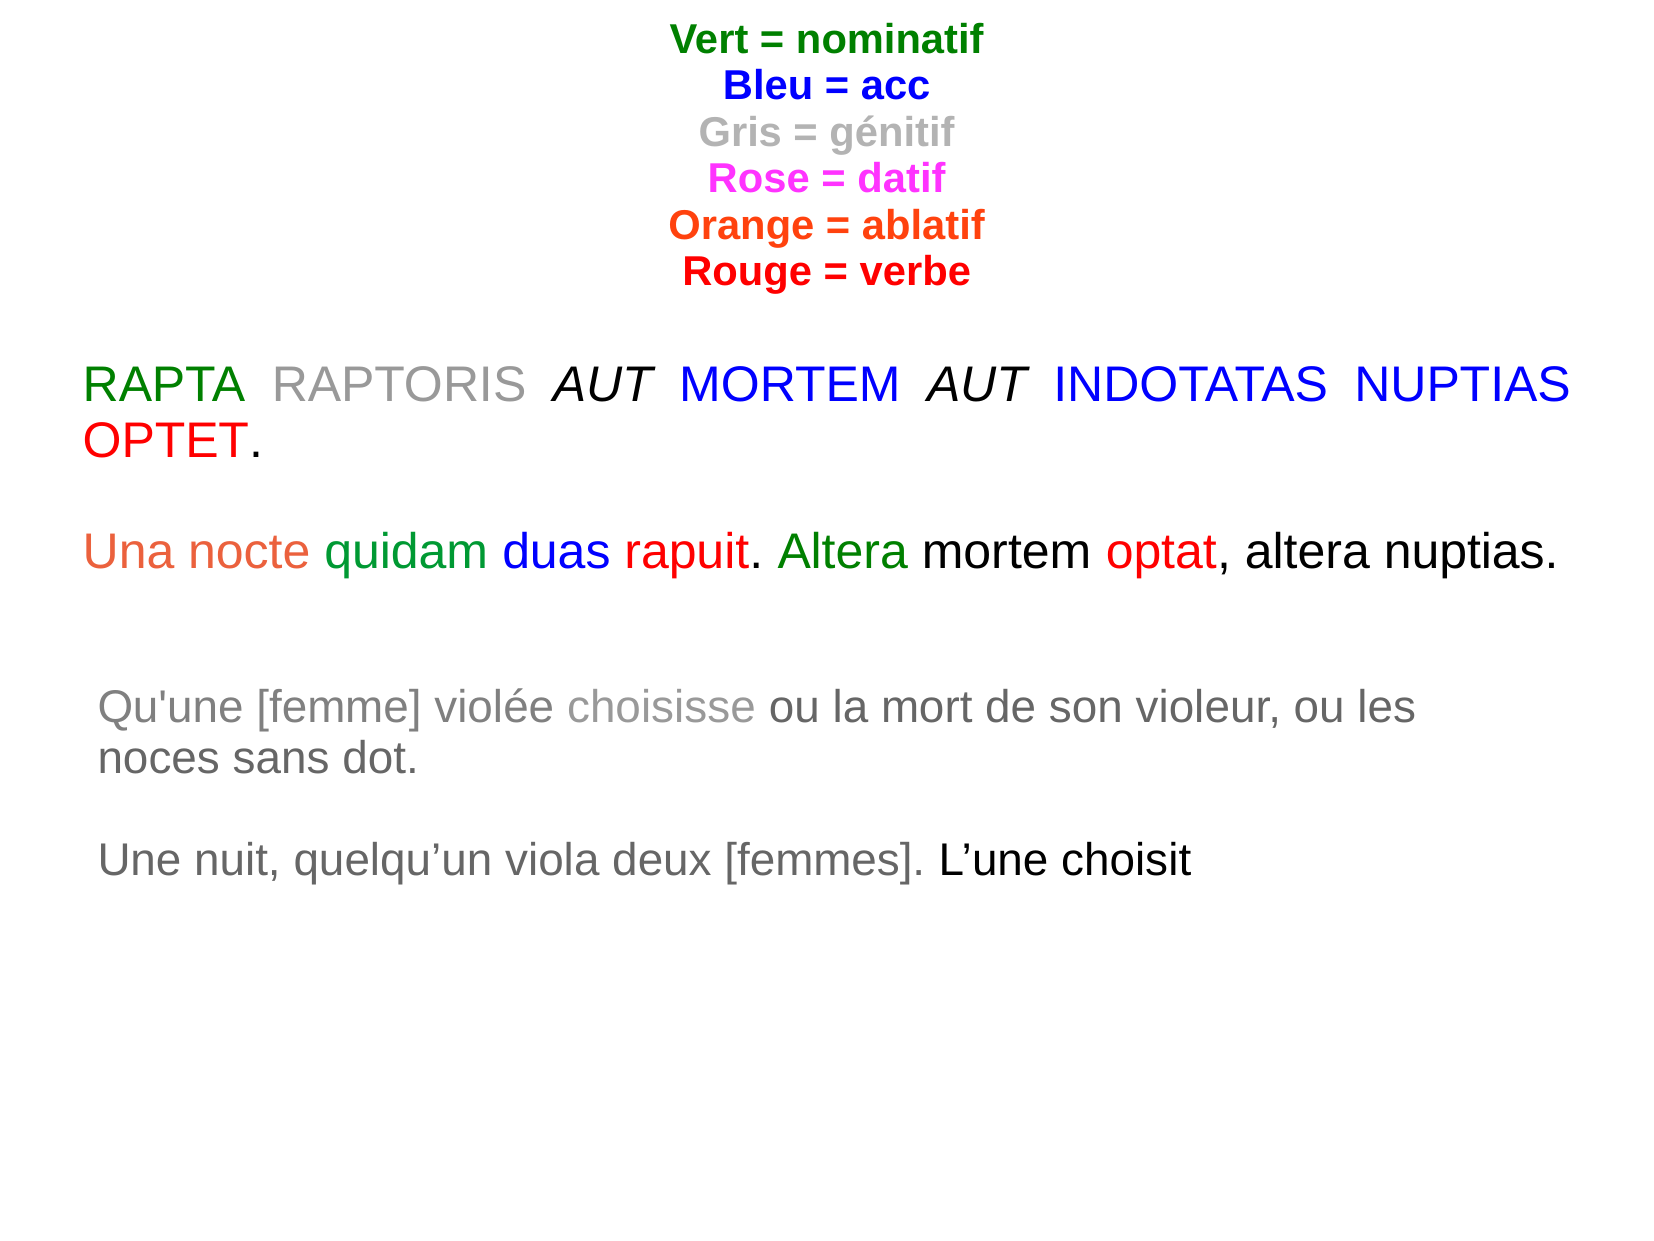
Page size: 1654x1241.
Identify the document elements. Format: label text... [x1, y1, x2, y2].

title Vert = nominatif Bleu = acc Gris = génitif Rose = datif Orange = ablatif Rouge = verbe [198, 0, 1455, 319]
text_box Qu'une [femme] violée choisisse ou la mort de son violeur, ou les noces sans dot. Une nuit, quelqu’un viola deux [femmes]. L’une choisit [82, 673, 1560, 893]
subtitle RAPTA RAPTORIS AUT MORTEM AUT INDOTATAS NUPTIAS OPTET. Una nocte quidam duas rapuit. Altera mortem optat, altera nuptias. [82, 337, 1571, 674]
